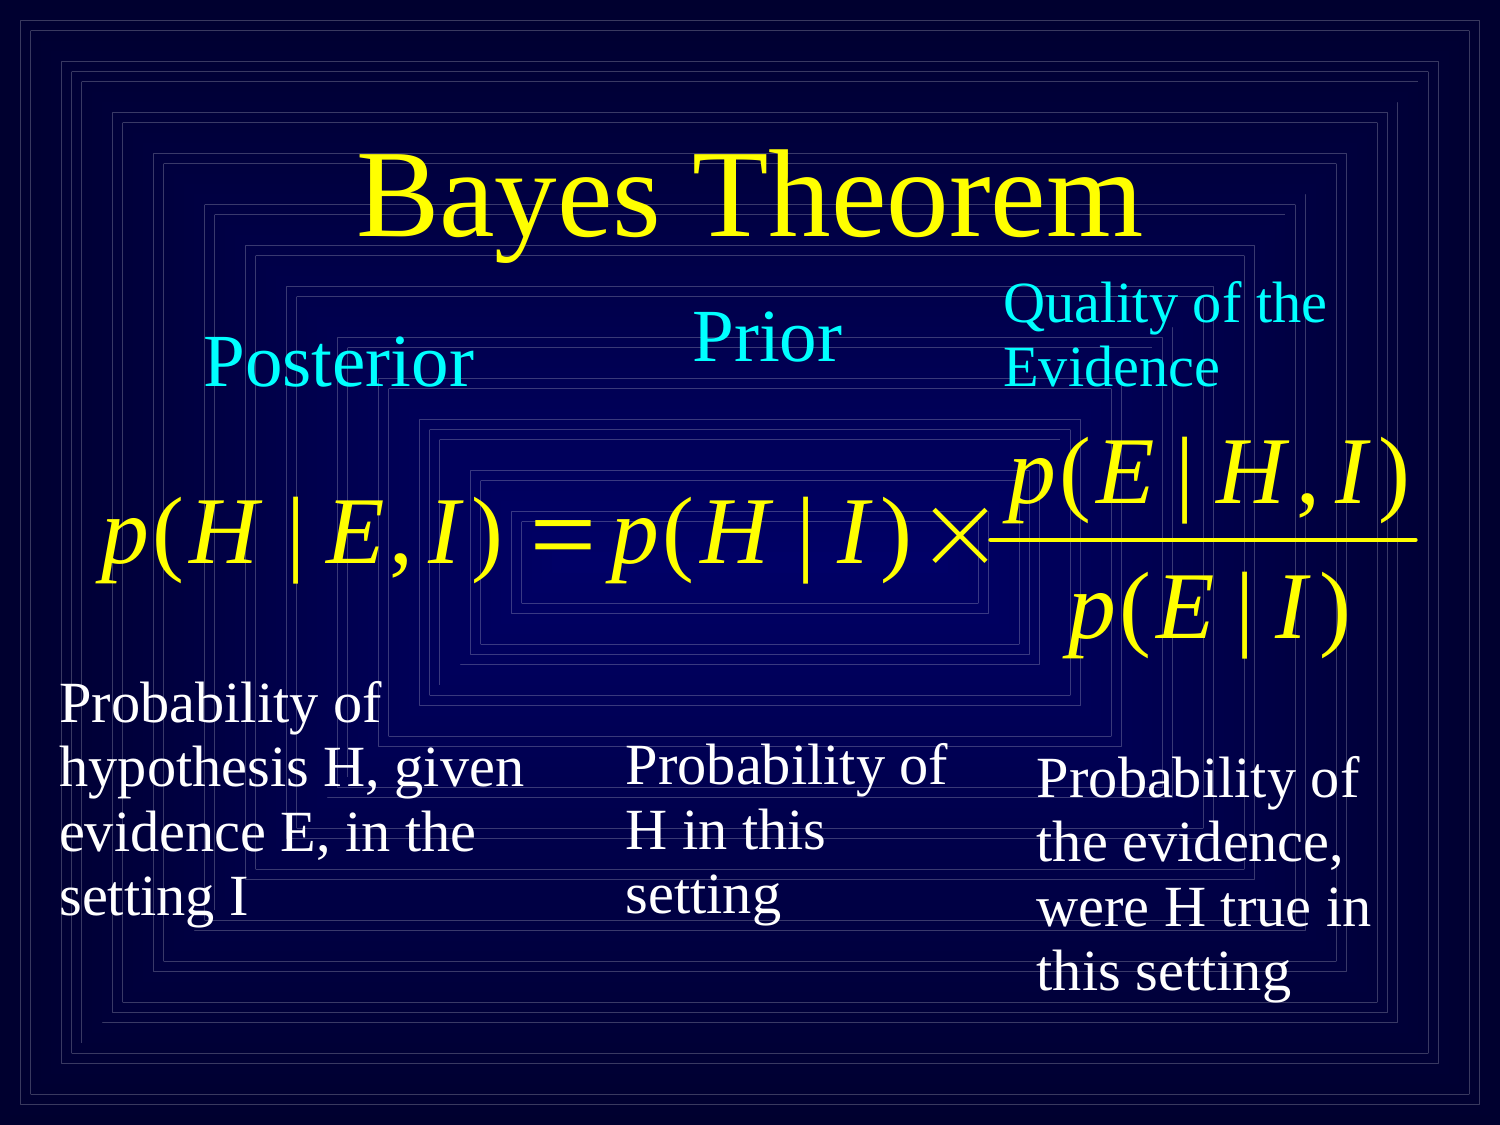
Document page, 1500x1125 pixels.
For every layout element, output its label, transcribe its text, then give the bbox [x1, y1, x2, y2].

text_box Probability of H in this setting [611, 725, 1012, 935]
text_box Probability of hypothesis H, given evidence E, in the setting I [44, 662, 567, 937]
title Bayes Theorem [112, 99, 1388, 288]
text_box Quality of the Evidence [988, 262, 1401, 408]
text_box Probability of the evidence, were H true in this setting [1022, 737, 1423, 1012]
text_box [75, 412, 1438, 676]
text_box Prior [677, 287, 867, 386]
text_box Posterior [188, 312, 512, 411]
